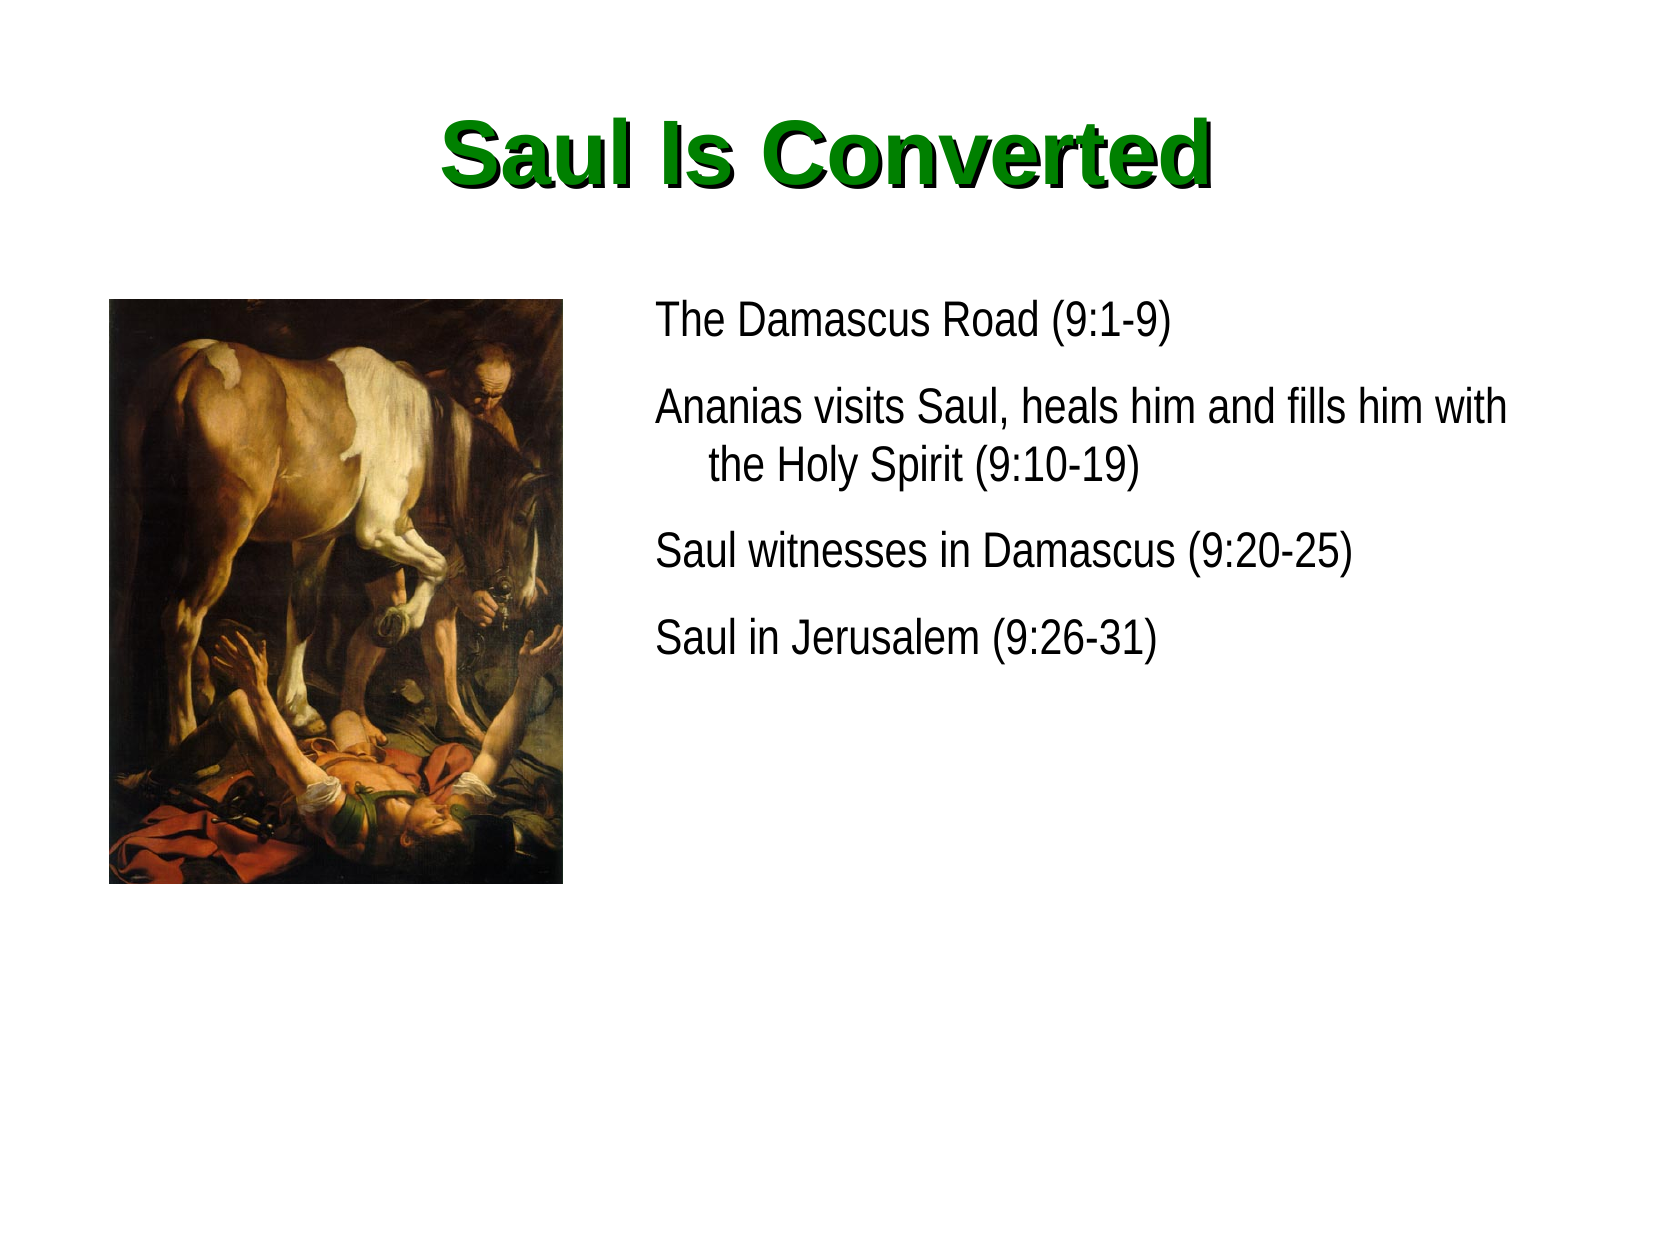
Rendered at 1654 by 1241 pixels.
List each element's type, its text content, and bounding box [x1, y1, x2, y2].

picture [109, 299, 563, 884]
title Saul Is Converted [82, 56, 1571, 250]
list The Damascus Road (9:1-9) Ananias visits Saul, heals him and fills him with the Holy Spirit (9:10-19) Saul witnesses in Damascus (9:20-25) Saul in Jerusalem (9:26-31) [637, 290, 1572, 1094]
